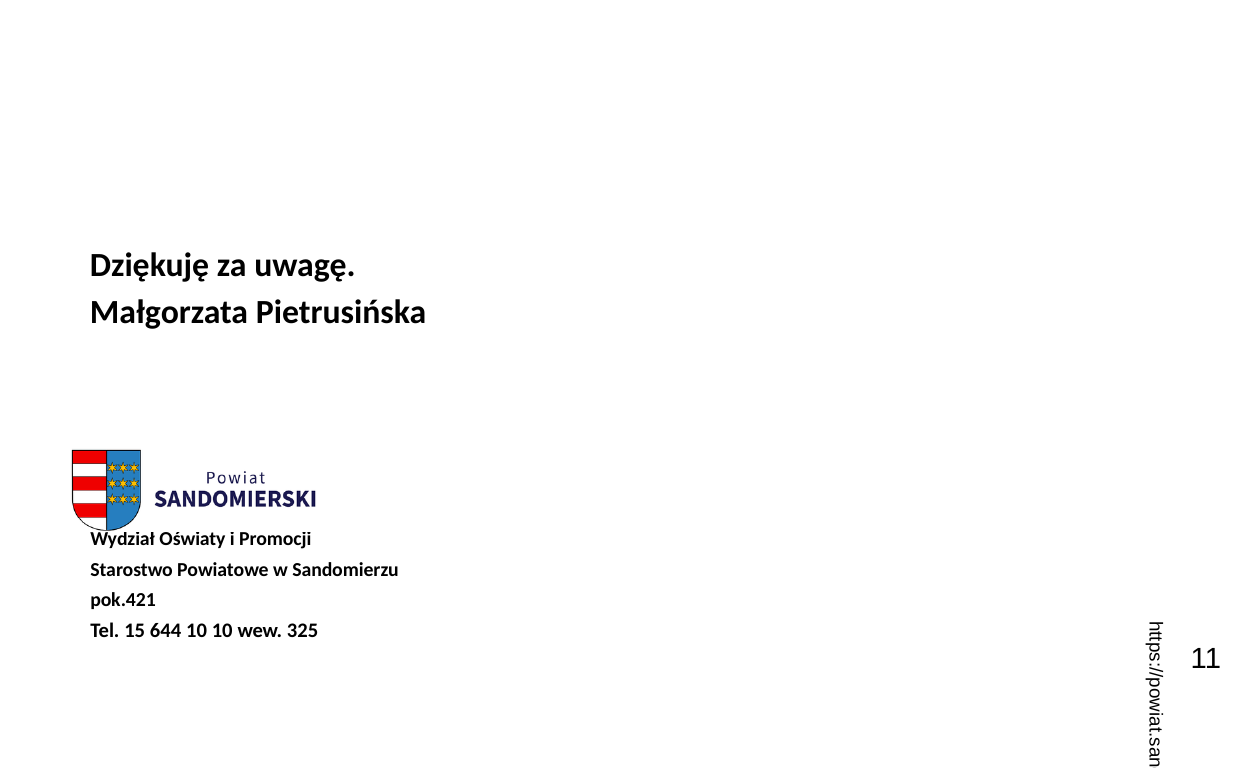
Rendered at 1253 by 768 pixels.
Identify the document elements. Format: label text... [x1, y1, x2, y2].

text_box https://powiat.sandomierz.pl/ [1125, 606, 1176, 768]
picture [70, 448, 317, 532]
text_box [1176, 632, 1244, 677]
list Dziękuję za uwagę. Małgorzata Pietrusińska Wydział Oświaty i Promocji Starostwo Powiatowe w Sandomierzu pok.421 Tel. 15 644 10 10 wew. 325 [47, 94, 1131, 654]
